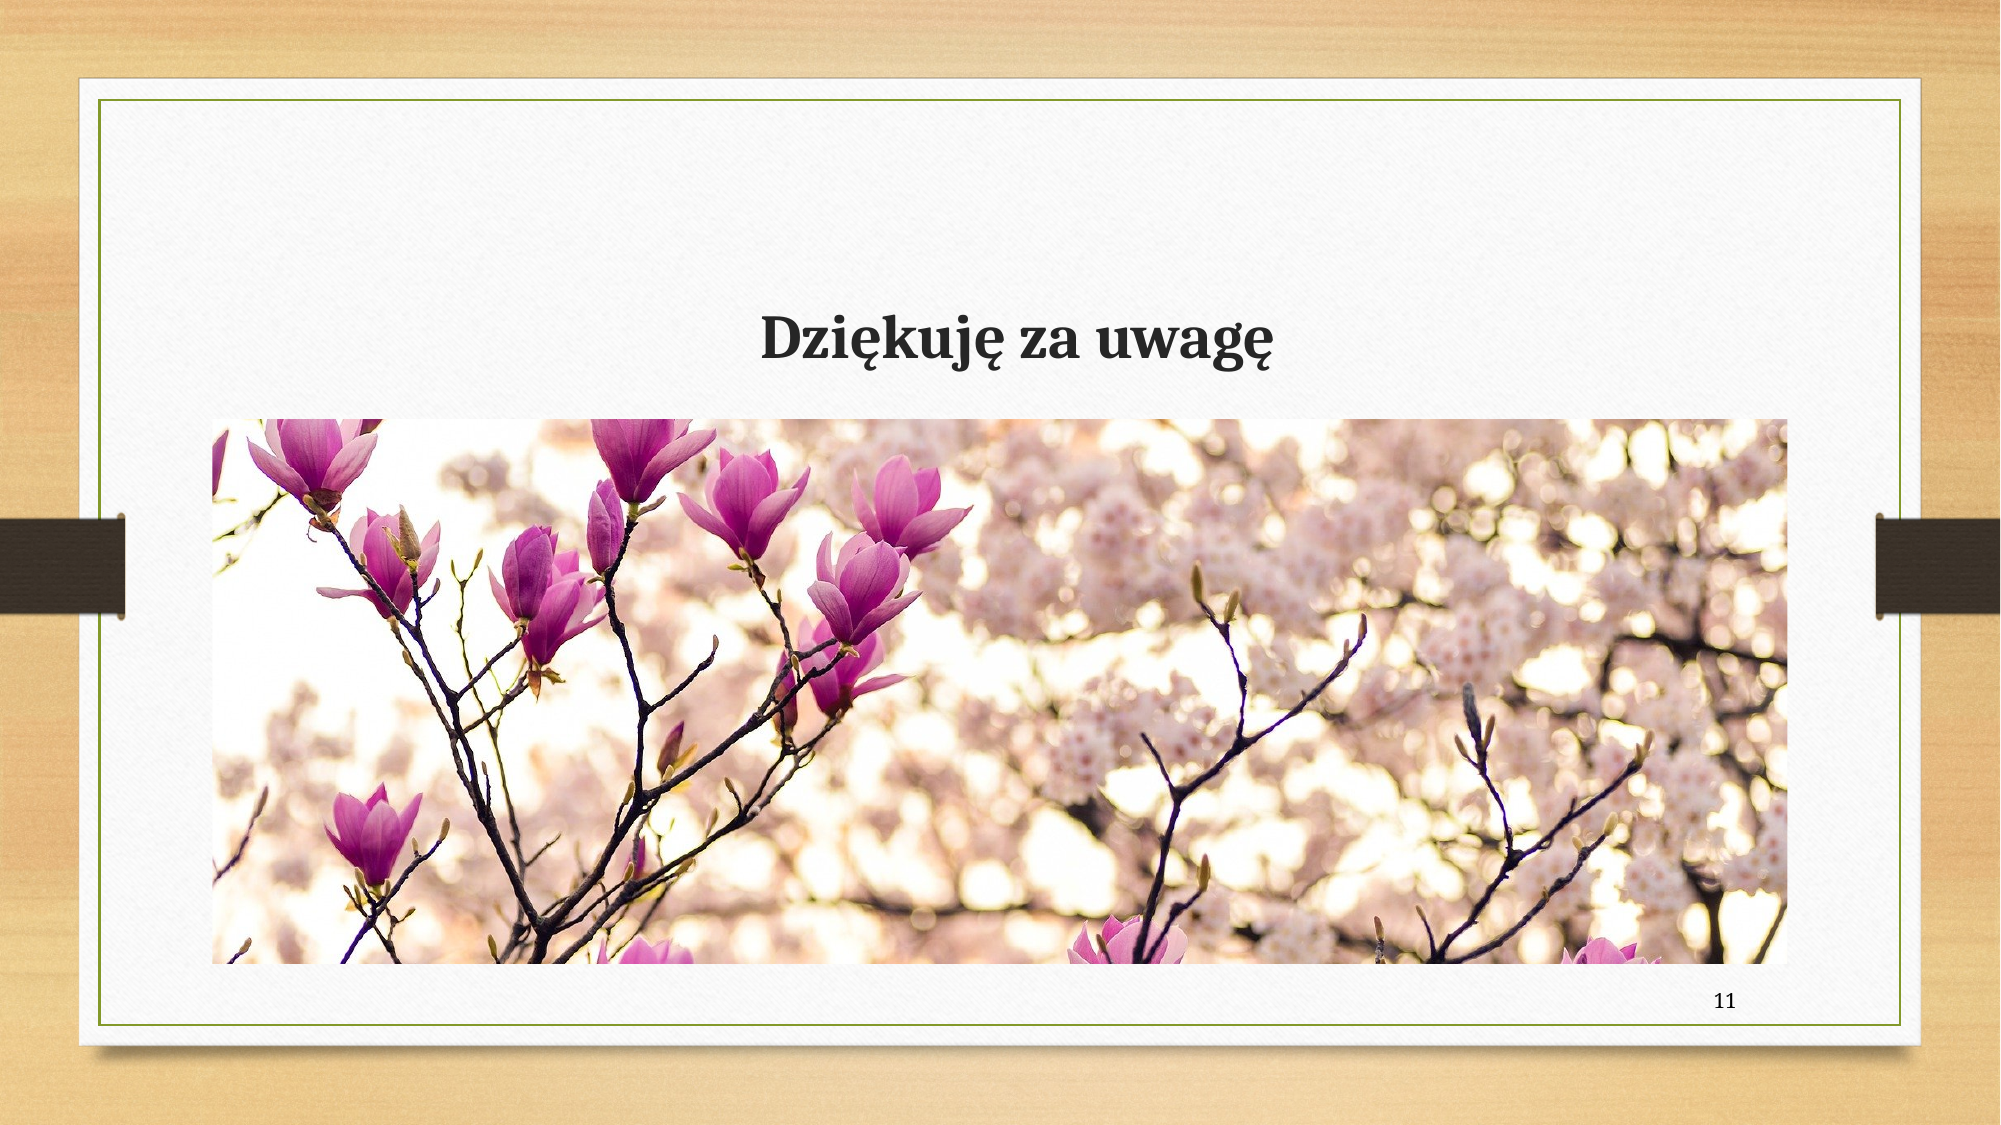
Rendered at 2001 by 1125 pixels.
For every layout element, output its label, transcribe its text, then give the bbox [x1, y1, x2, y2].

picture [212, 419, 1788, 964]
list Dziękuję za uwagę [236, 215, 1813, 394]
text_box [1698, 979, 1788, 1026]
